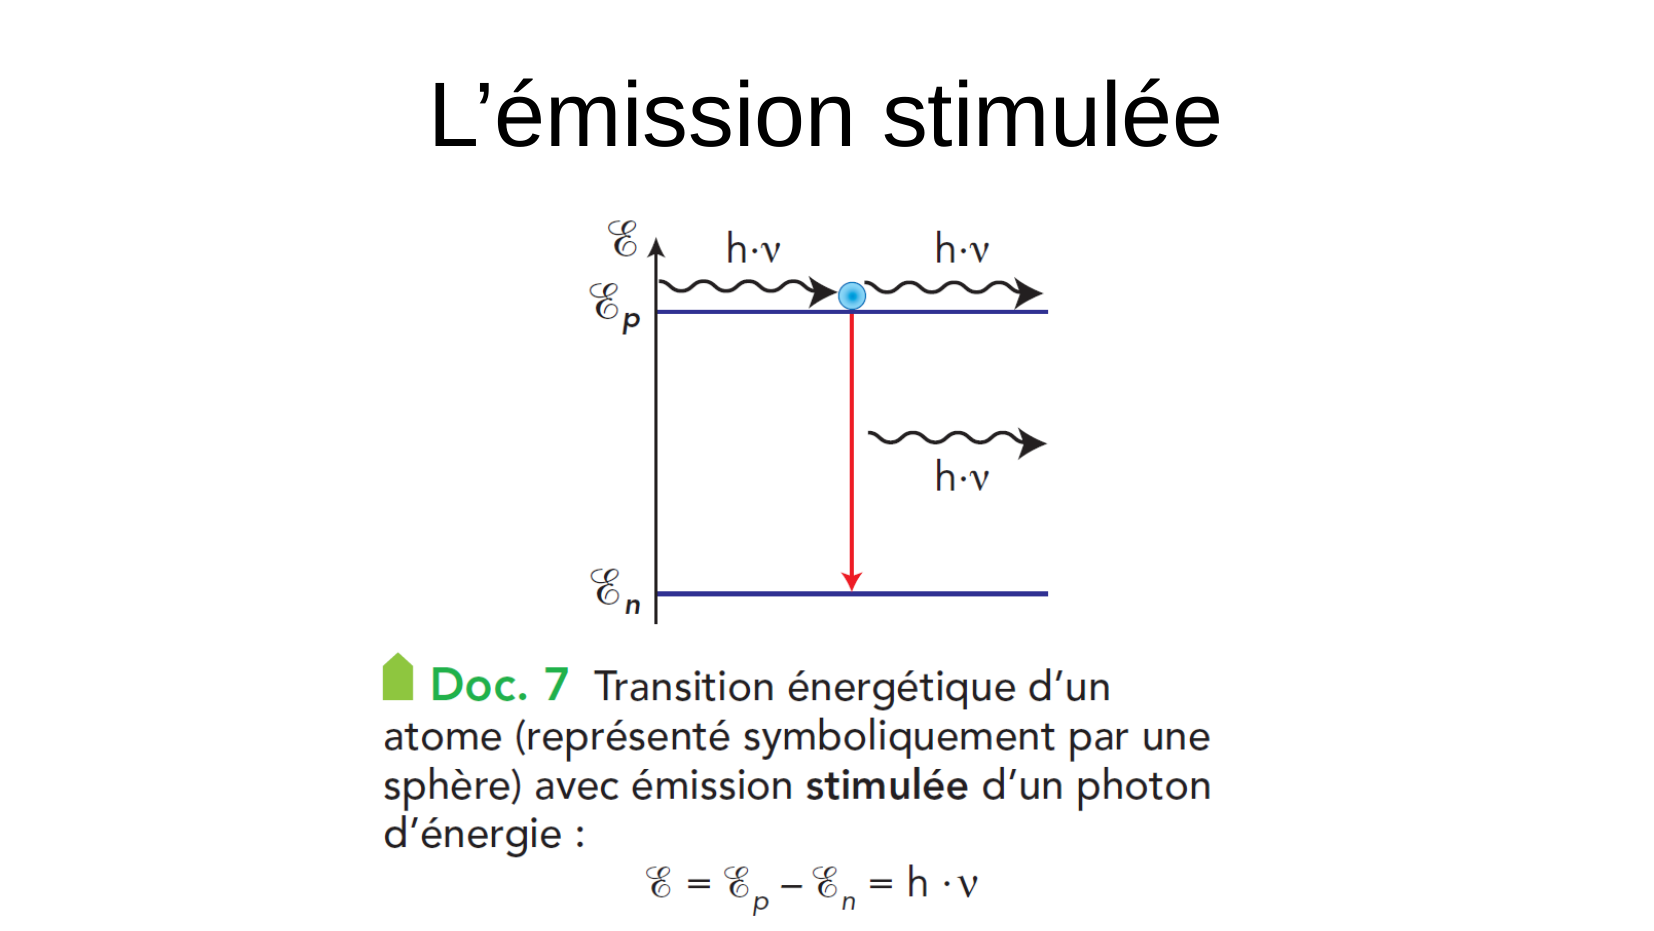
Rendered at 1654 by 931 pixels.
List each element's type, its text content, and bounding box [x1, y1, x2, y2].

picture [345, 165, 1300, 920]
title L’émission stimulée [82, 37, 1571, 193]
